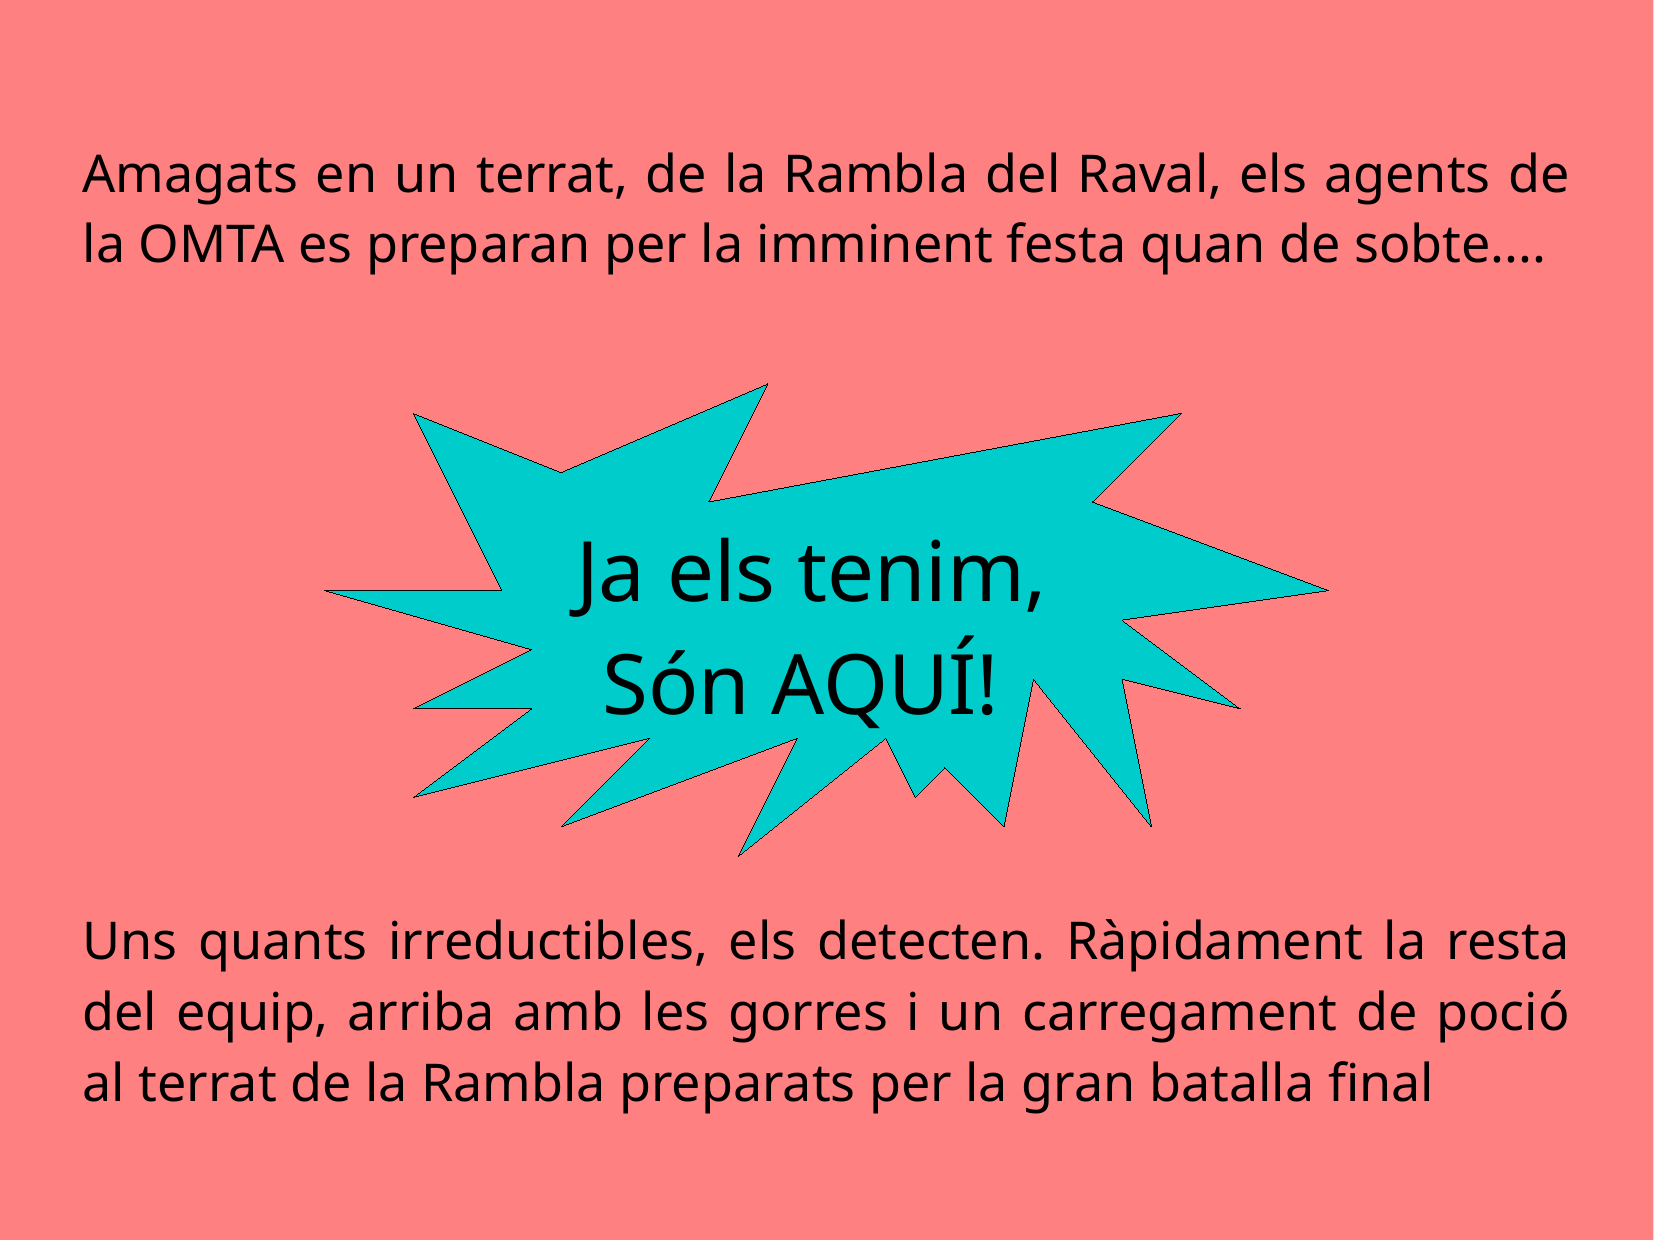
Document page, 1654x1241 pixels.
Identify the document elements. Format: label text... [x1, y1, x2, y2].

text_box [324, 383, 1329, 857]
text_box Ja els tenim, Són AQUÍ! [531, 504, 1093, 714]
list Uns quants irreductibles, els detecten. Ràpidament la resta del equip, arriba amb les gorres i un carregament de poció al terrat de la Rambla preparats per la gran batalla final [82, 904, 1571, 1154]
list Amagats en un terrat, de la Rambla del Raval, els agents de la OMTA es preparan per la imminent festa quan de sobte.... [82, 136, 1571, 325]
